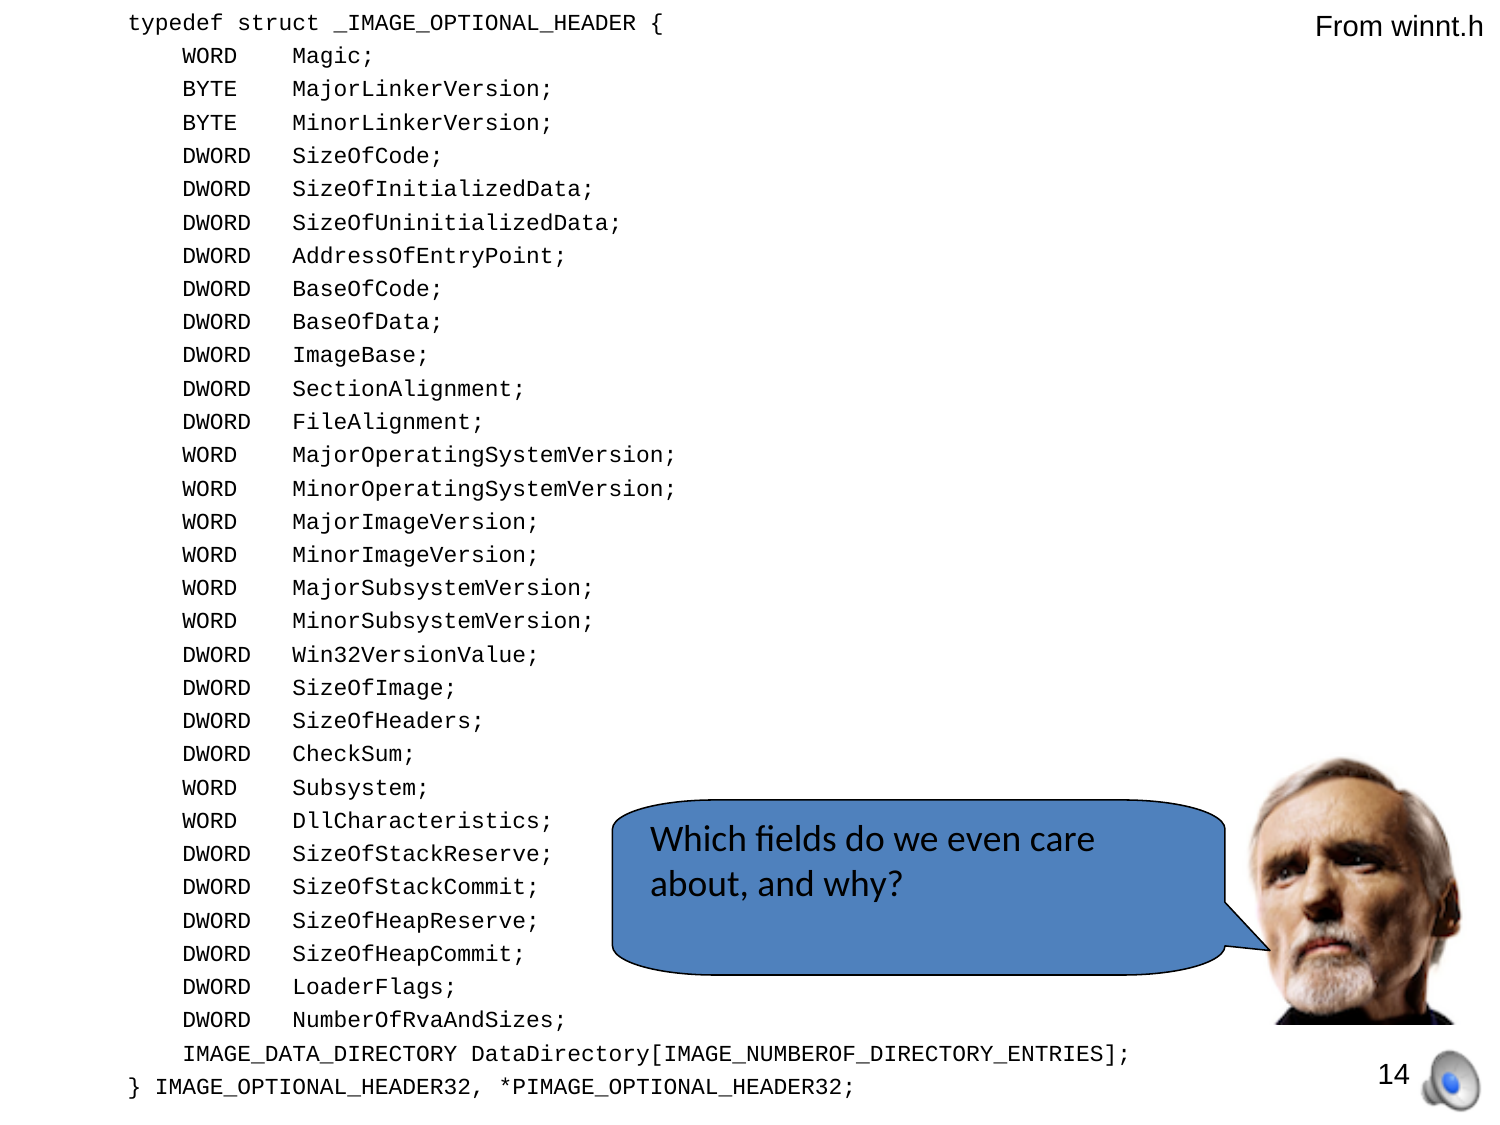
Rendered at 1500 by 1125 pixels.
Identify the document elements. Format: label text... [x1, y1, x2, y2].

list typedef struct _IMAGE_OPTIONAL_HEADER { WORD Magic; BYTE MajorLinkerVersion; BYTE MinorLinkerVersion; DWORD SizeOfCode; DWORD SizeOfInitializedData; DWORD SizeOfUninitializedData; DWORD AddressOfEntryPoint; DWORD BaseOfCode; DWORD BaseOfData; DWORD ImageBase; DWORD SectionAlignment; DWORD FileAlignment; WORD MajorOperatingSystemVersion; WORD MinorOperatingSystemVersion; WORD MajorImageVersion; WORD MinorImageVersion; WORD MajorSubsystemVersion; WORD MinorSubsystemVersion; DWORD Win32VersionValue; DWORD SizeOfImage; DWORD SizeOfHeaders; DWORD CheckSum; WORD Subsystem; WORD DllCharacteristics; DWORD SizeOfStackReserve; DWORD SizeOfStackCommit; DWORD SizeOfHeapReserve; DWORD SizeOfHeapCommit; DWORD LoaderFlags; DWORD NumberOfRvaAndSizes; IMAGE_DATA_DIRECTORY DataDirectory[IMAGE_NUMBEROF_DIRECTORY_ENTRIES]; } IMAGE_OPTIONAL_HEADER32, *PIMAGE_OPTIONAL_HEADER32; [112, 0, 1388, 1125]
picture [1237, 749, 1500, 1125]
text_box <number> [1074, 1042, 1325, 1103]
text_box Which fields do we even care about, and why? [612, 799, 1270, 976]
text_box From winnt.h [1300, 0, 1500, 51]
